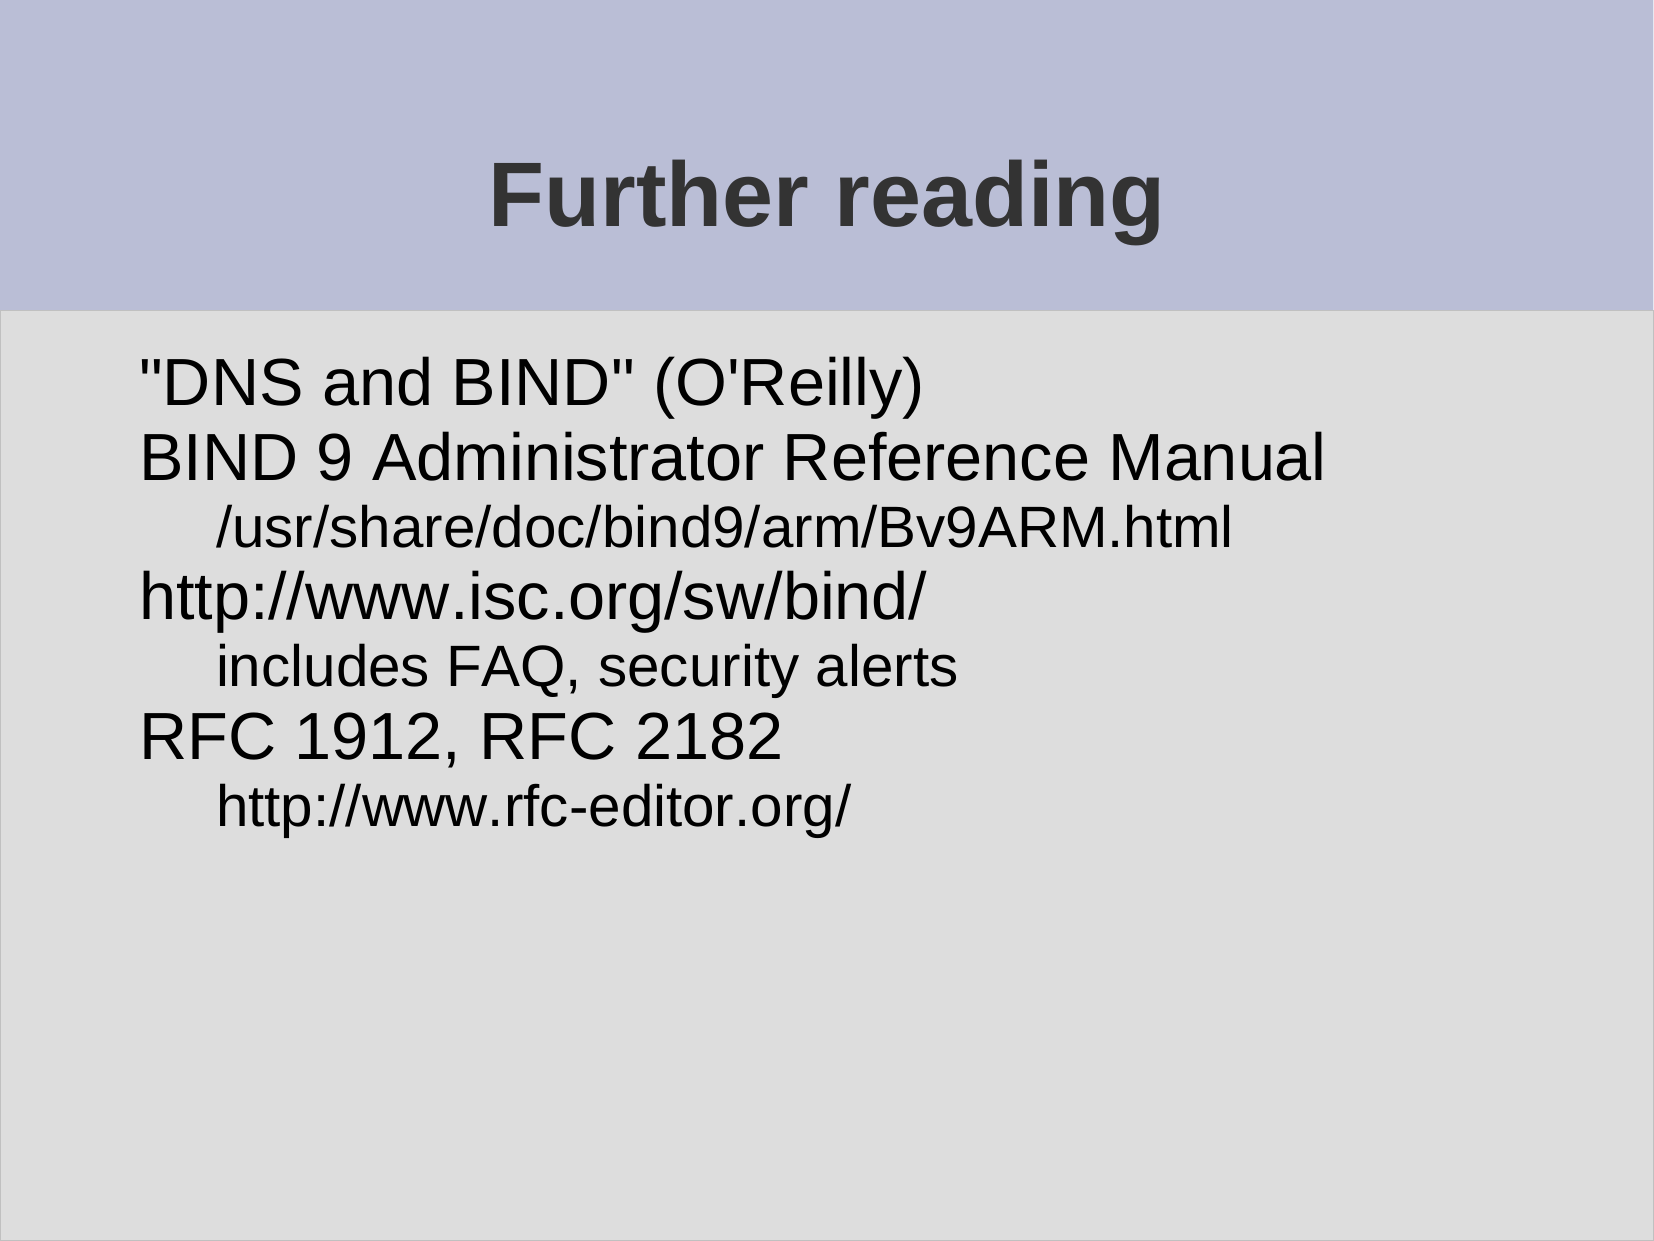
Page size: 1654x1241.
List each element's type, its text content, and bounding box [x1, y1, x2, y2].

title Further reading [121, 91, 1534, 299]
list "DNS and BIND" (O'Reilly) BIND 9 Administrator Reference Manual /usr/share/doc/bind9/arm/Bv9ARM.html http://www.isc.org/sw/bind/ includes FAQ, security alerts RFC 1912, RFC 2182 http://www.rfc-editor.org/ [121, 344, 1534, 1127]
